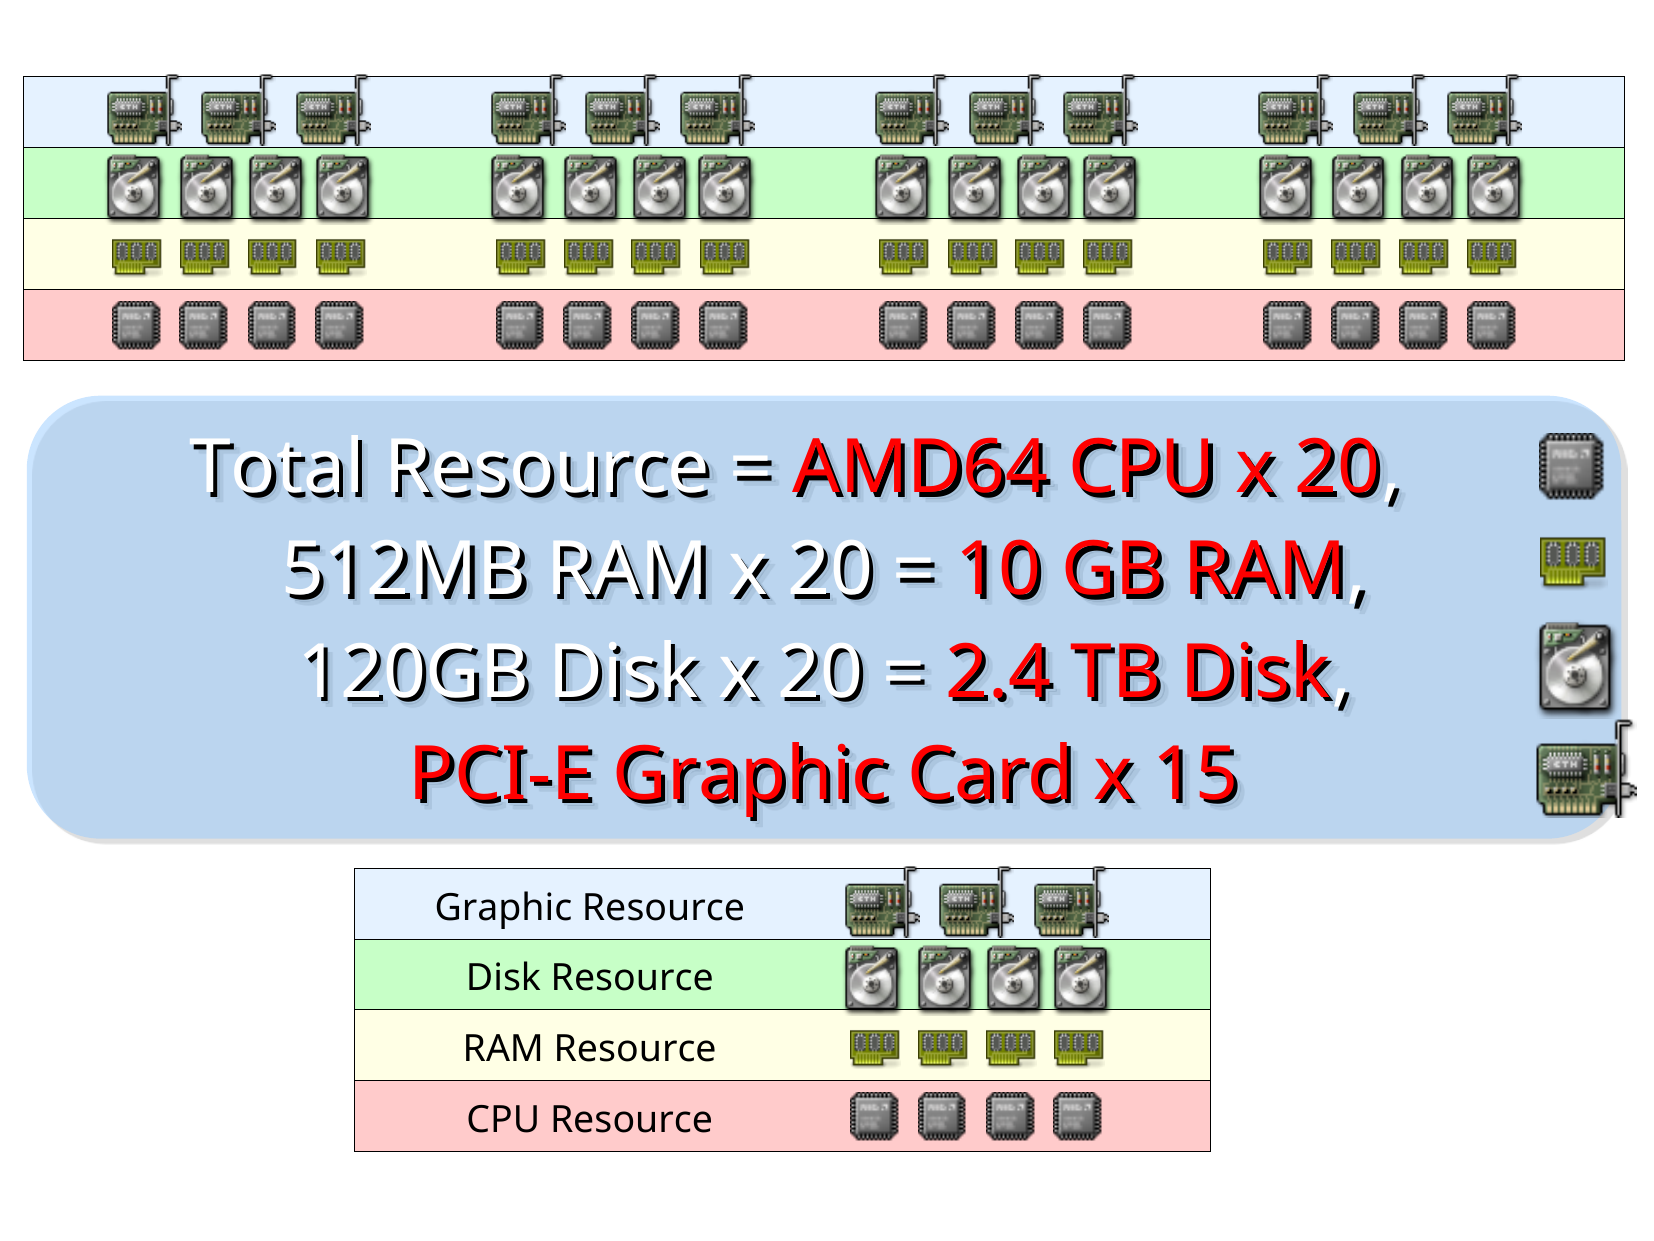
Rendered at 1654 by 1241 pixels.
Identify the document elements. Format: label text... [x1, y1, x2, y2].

picture [584, 70, 660, 146]
picture [679, 70, 755, 146]
picture [1399, 301, 1450, 352]
picture [479, 152, 762, 225]
picture [986, 1021, 1037, 1072]
picture [863, 152, 1147, 225]
picture [1062, 70, 1138, 146]
picture [918, 1092, 968, 1143]
text_box CPU Resource [354, 1080, 1211, 1152]
picture [248, 230, 298, 281]
picture [315, 301, 366, 352]
text_box RAM Resource [354, 1009, 1211, 1080]
picture [1263, 230, 1314, 281]
picture [1083, 301, 1134, 352]
picture [1331, 230, 1382, 281]
picture [112, 230, 163, 281]
picture [496, 301, 546, 352]
picture [1446, 70, 1522, 146]
picture [1053, 1092, 1104, 1143]
picture [844, 862, 920, 938]
picture [1083, 230, 1134, 281]
picture [1015, 230, 1066, 281]
picture [631, 230, 682, 281]
picture [316, 230, 367, 281]
picture [986, 1092, 1037, 1143]
picture [106, 70, 182, 146]
picture [248, 301, 298, 352]
picture [95, 152, 380, 225]
picture [1054, 1021, 1105, 1072]
text_box Disk Resource [354, 940, 1211, 1009]
picture [1540, 525, 1608, 595]
picture [295, 70, 371, 146]
picture [850, 1021, 901, 1072]
picture [1247, 152, 1531, 225]
text_box Graphic Resource [354, 868, 1211, 940]
picture [1523, 619, 1637, 818]
picture [833, 943, 1118, 1016]
picture [879, 230, 930, 281]
picture [938, 862, 1014, 938]
text_box [23, 76, 1625, 361]
picture [879, 301, 930, 352]
picture [947, 301, 998, 352]
picture [1352, 70, 1428, 146]
picture [850, 1092, 901, 1143]
picture [631, 301, 682, 352]
picture [1033, 862, 1109, 938]
picture [564, 230, 615, 281]
text_box Total Resource = AMD64 CPU x 20, 512MB RAM x 20 = 10 GB RAM, 120GB Disk x 20 = 2.4 TB Disk, PCI-E Graphic Card x 15 [26, 395, 1622, 839]
picture [1015, 301, 1066, 352]
picture [112, 301, 163, 352]
picture [1467, 301, 1518, 352]
picture [874, 70, 949, 146]
picture [180, 230, 231, 281]
picture [699, 301, 750, 352]
picture [968, 70, 1044, 146]
picture [948, 230, 999, 281]
picture [1331, 301, 1382, 352]
picture [179, 301, 230, 352]
picture [918, 1021, 969, 1072]
picture [563, 301, 614, 352]
picture [1399, 230, 1450, 281]
picture [200, 70, 276, 146]
picture [1539, 433, 1607, 503]
picture [1467, 230, 1518, 281]
picture [700, 230, 751, 281]
picture [1257, 70, 1333, 146]
picture [490, 70, 566, 146]
picture [496, 230, 547, 281]
picture [1263, 301, 1314, 352]
